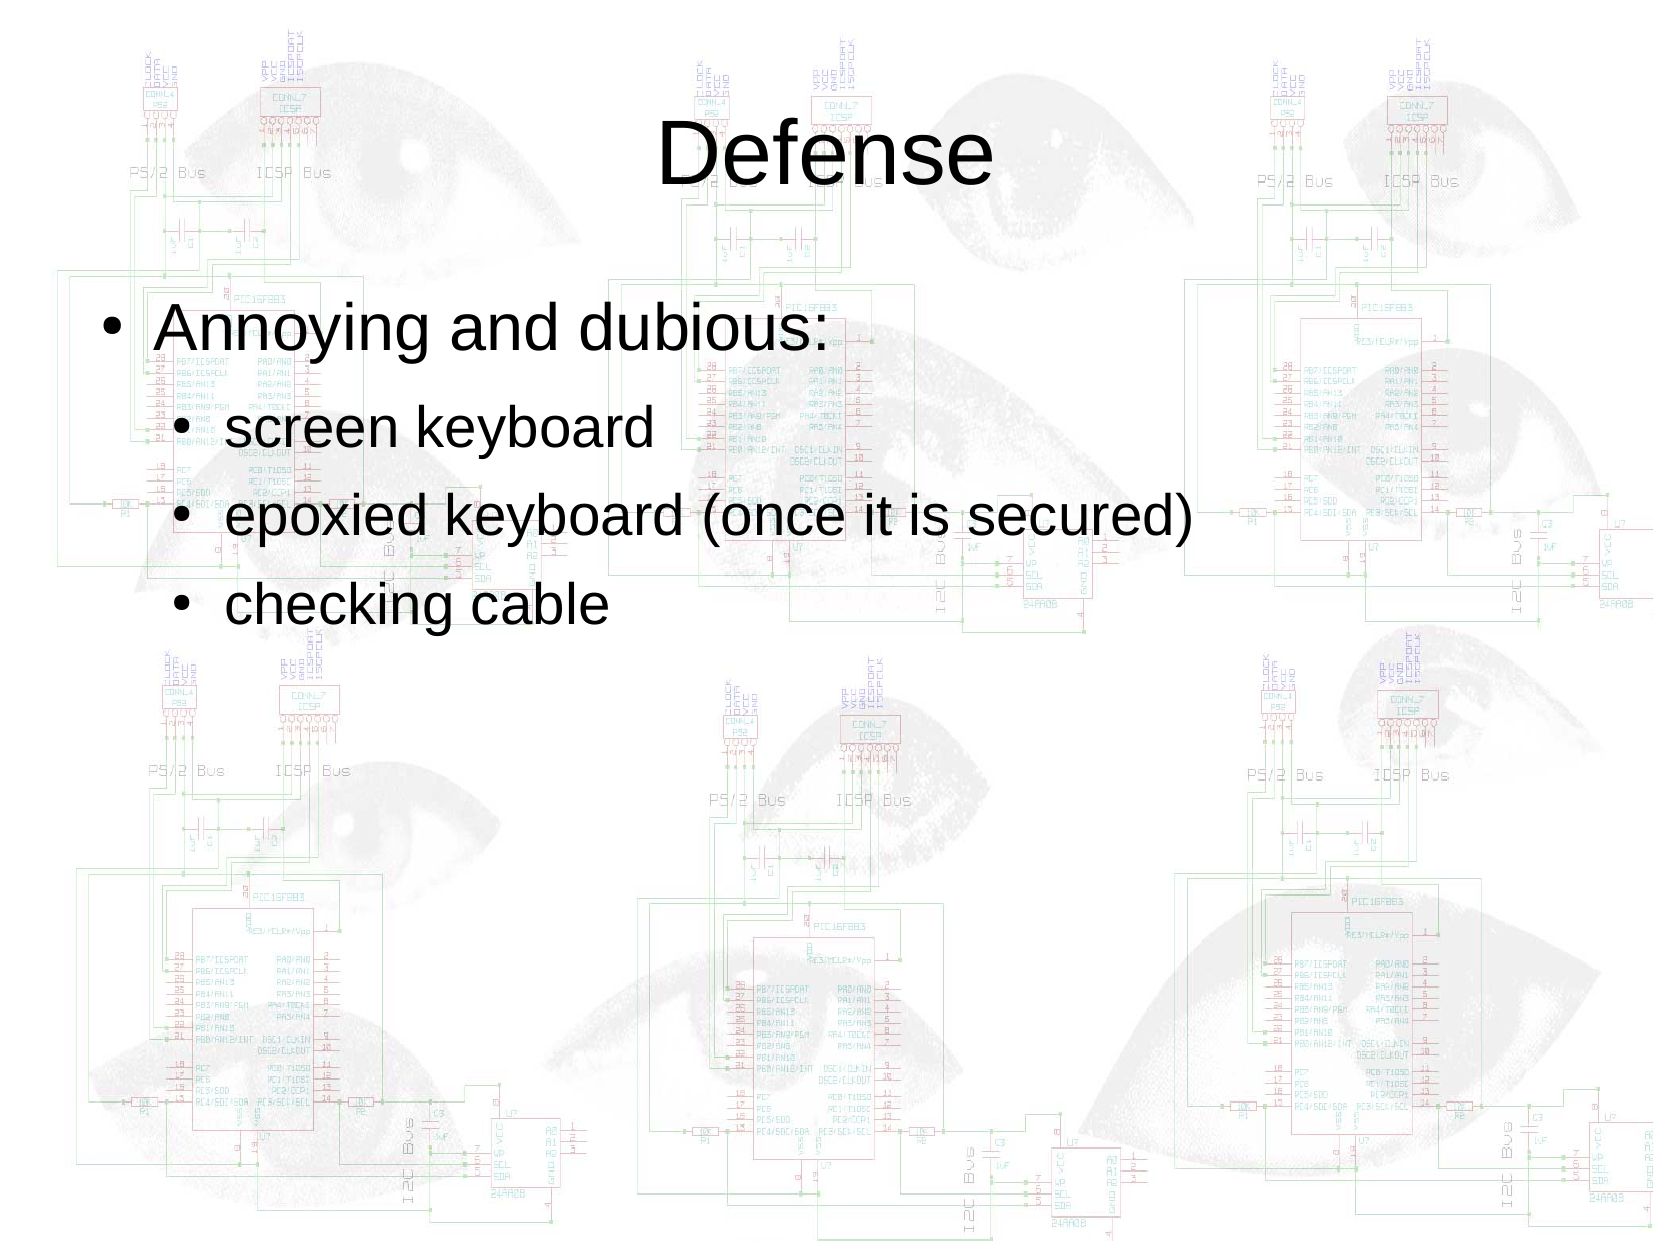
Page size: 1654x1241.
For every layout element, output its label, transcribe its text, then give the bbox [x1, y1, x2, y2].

list Annoying and dubious: screen keyboard epoxied keyboard (once it is secured) checking cable [82, 290, 1571, 1109]
picture [0, 0, 1654, 1241]
title Defense [82, 49, 1571, 257]
